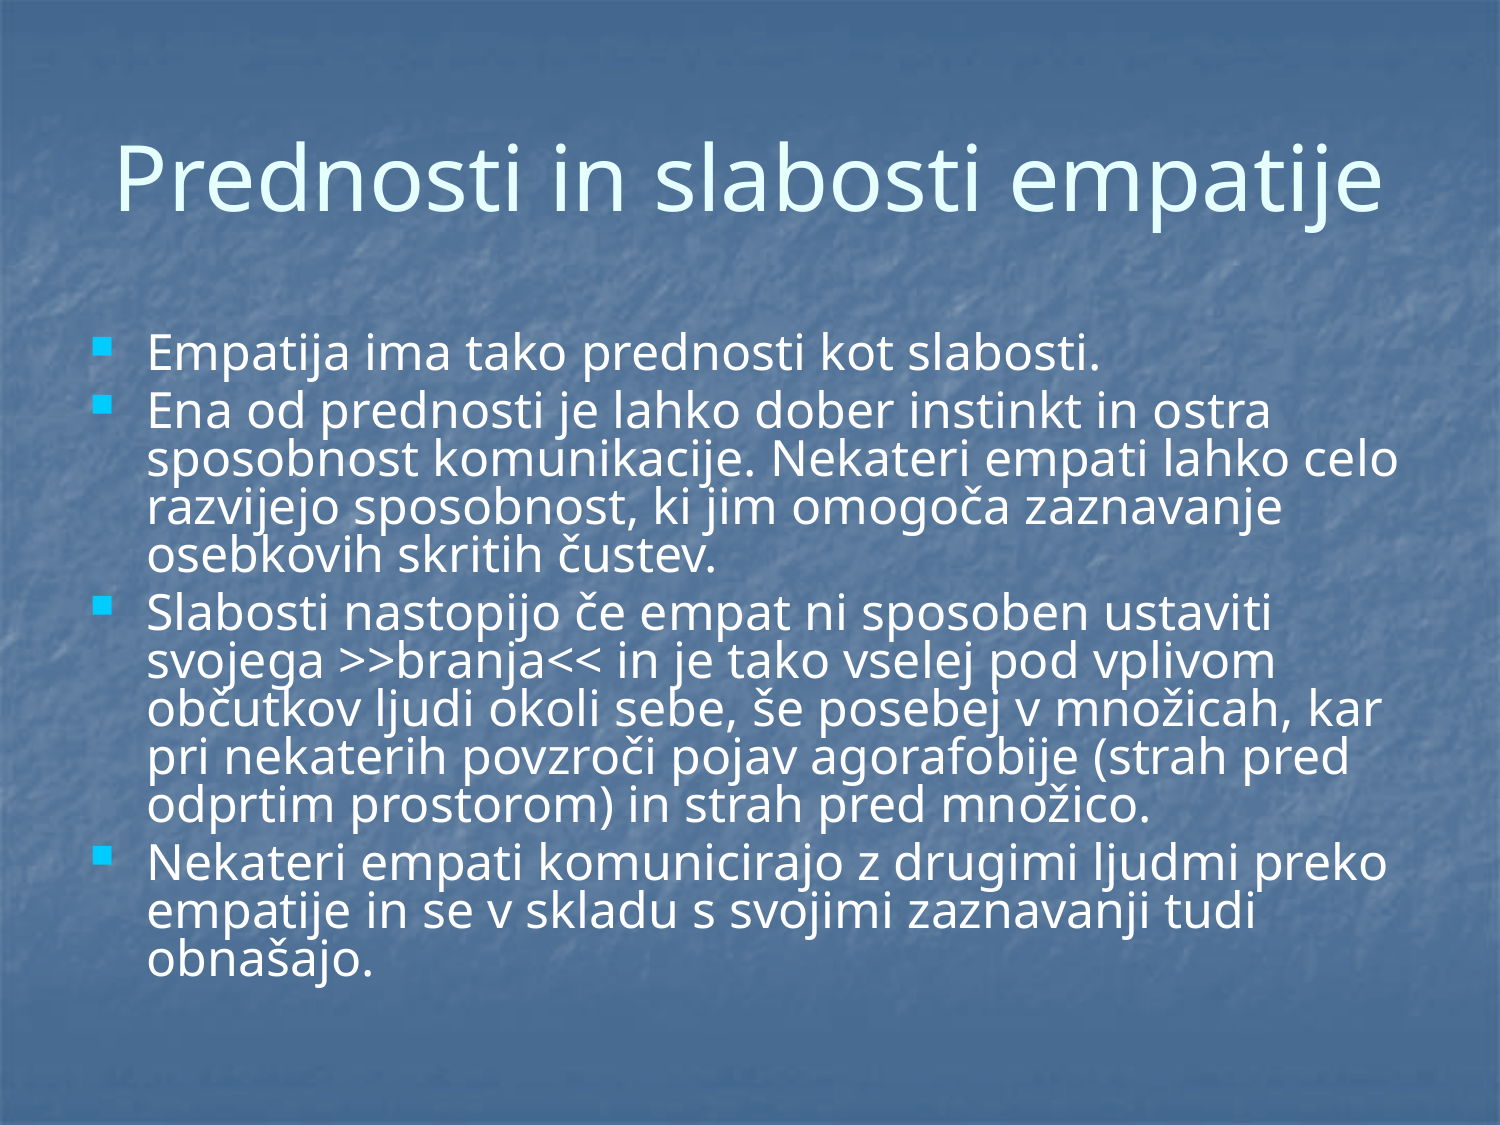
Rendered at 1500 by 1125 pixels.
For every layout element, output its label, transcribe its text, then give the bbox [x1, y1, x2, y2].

title Prednosti in slabosti empatije [75, 62, 1425, 288]
list Empatija ima tako prednosti kot slabosti. Ena od prednosti je lahko dober instinkt in ostra sposobnost komunikacije. Nekateri empati lahko celo razvijejo sposobnost, ki jim omogoča zaznavanje osebkovih skritih čustev. Slabosti nastopijo če empat ni sposoben ustaviti svojega >>branja<< in je tako vselej pod vplivom občutkov ljudi okoli sebe, še posebej v množicah, kar pri nekaterih povzroči pojav agorafobije (strah pred odprtim prostorom) in strah pred množico. Nekateri empati komunicirajo z drugimi ljudmi preko empatije in se v skladu s svojimi zaznavanji tudi obnašajo. [75, 324, 1425, 1000]
picture [0, 0, 1500, 1125]
